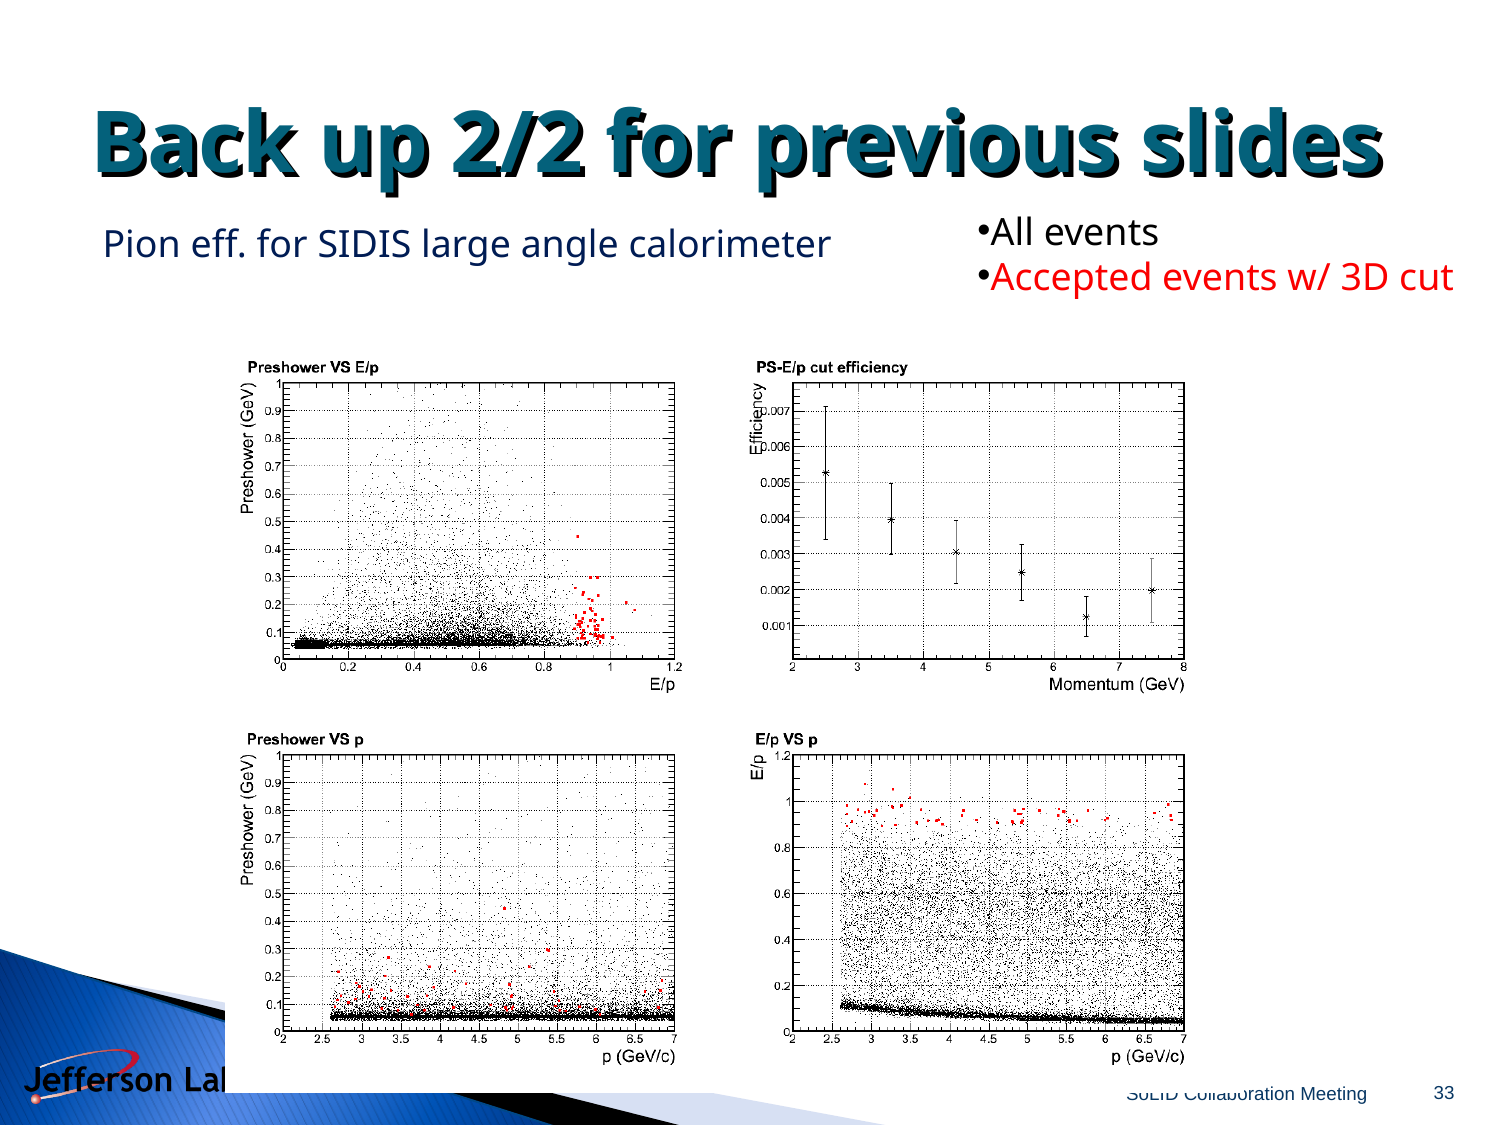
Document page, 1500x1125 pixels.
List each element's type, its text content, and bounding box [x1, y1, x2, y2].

picture [225, 350, 1244, 1093]
text_box Pion eff. for SIDIS large angle calorimeter [87, 212, 848, 273]
text_box SoLID Collaboration Meeting [1074, 1051, 1418, 1112]
text_box 33 [1418, 1051, 1479, 1112]
title Back up 2/2 for previous slides [75, 45, 1426, 233]
text_box All events Accepted events w/ 3D cut [962, 200, 1470, 305]
